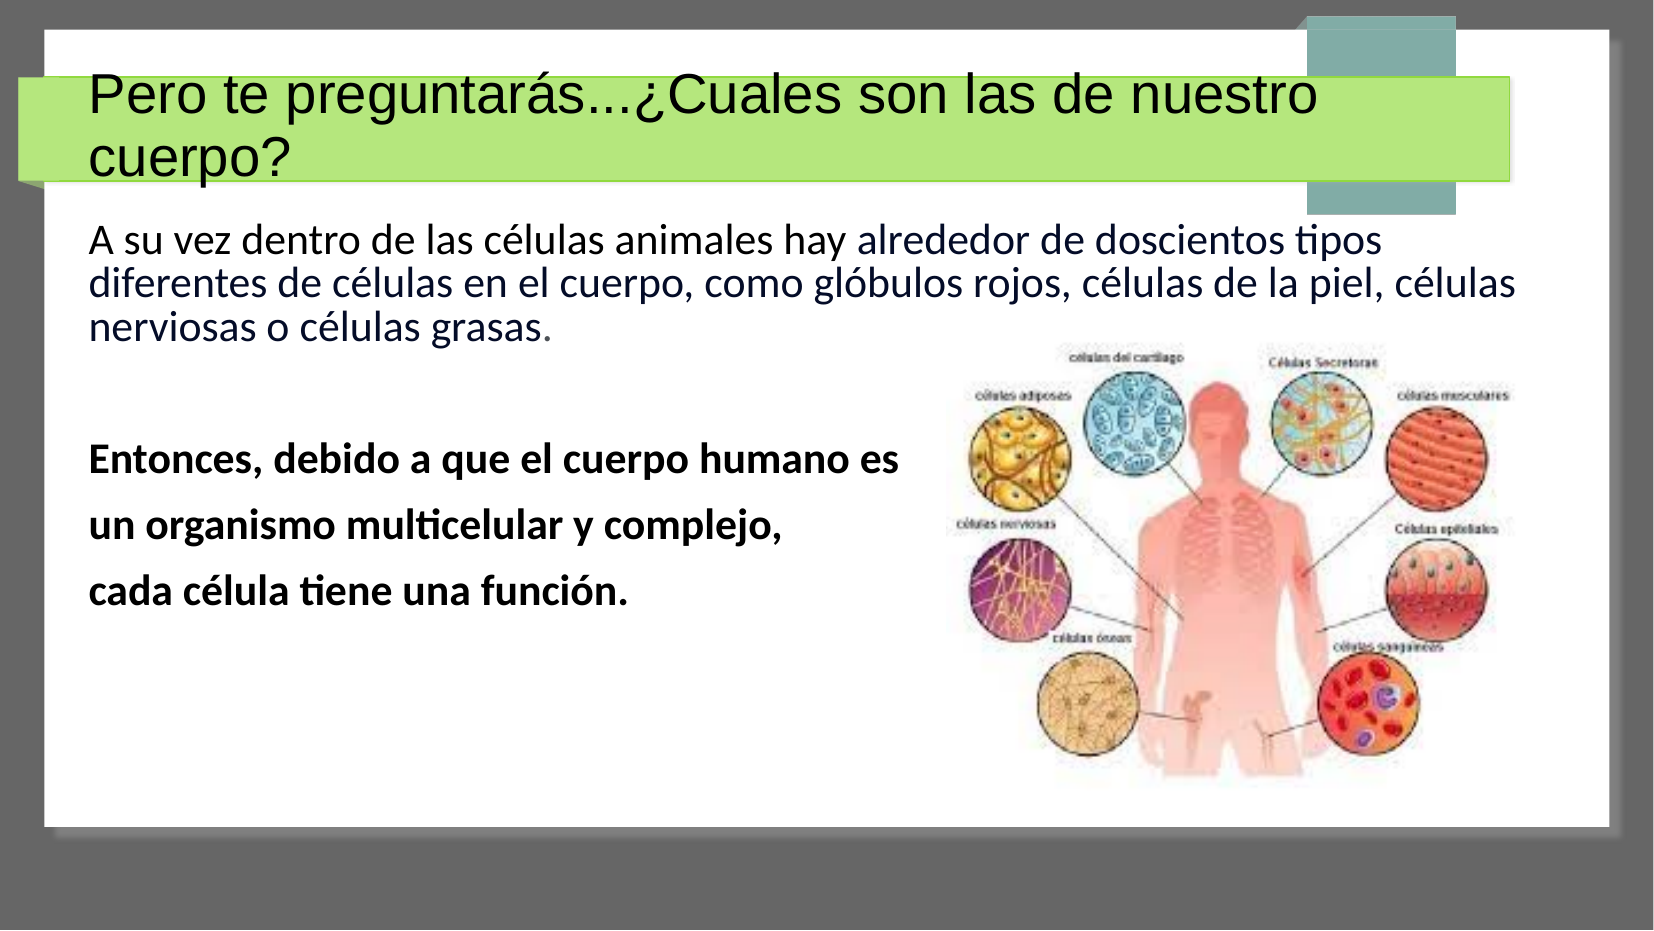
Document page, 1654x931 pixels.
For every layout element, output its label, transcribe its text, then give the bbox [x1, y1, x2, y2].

title Pero te preguntarás...¿Cuales son las de nuestro cuerpo? [88, 62, 1506, 189]
list A su vez dentro de las células animales hay alrededor de doscientos tipos diferentes de células en el cuerpo, como glóbulos rojos, células de la piel, células nerviosas o células grasas. Entonces, debido a que el cuerpo humano es un organismo multicelular y complejo, cada célula tiene una función. [88, 221, 1565, 813]
picture [946, 324, 1536, 798]
